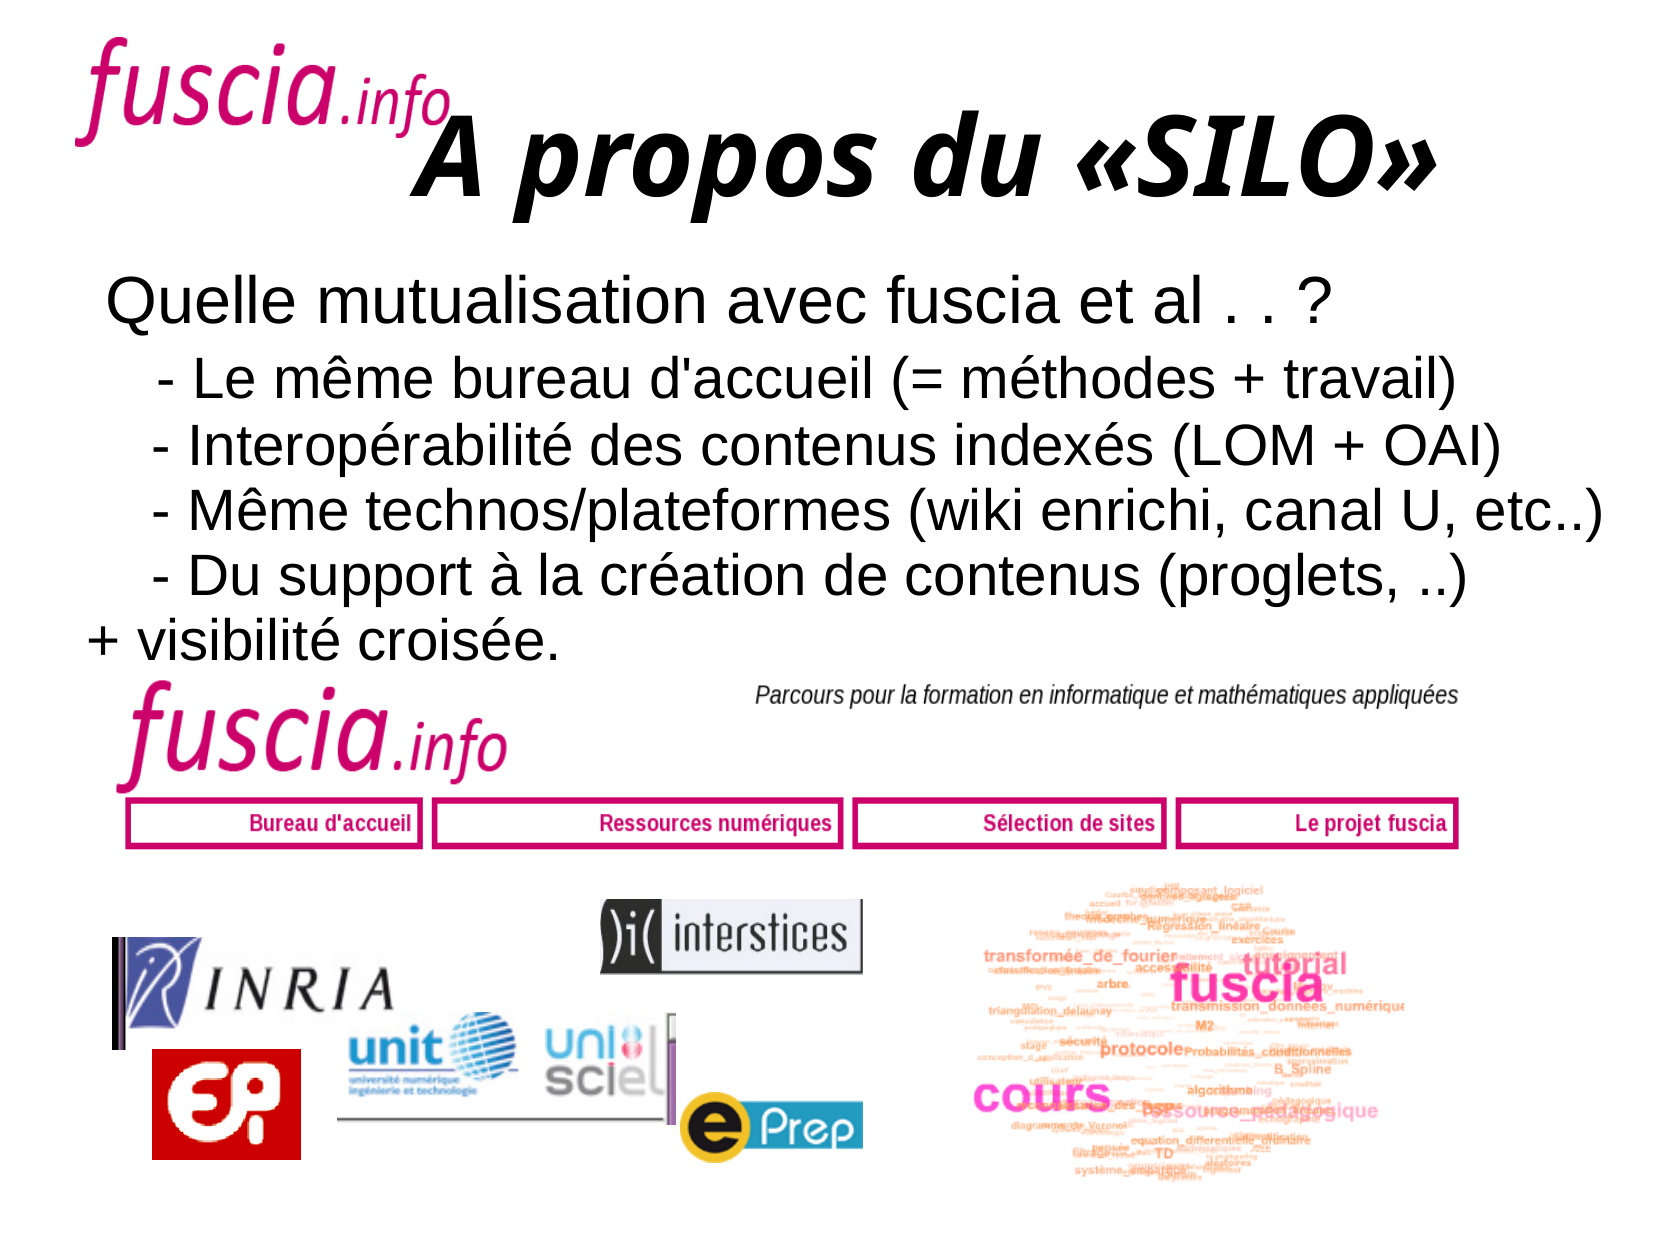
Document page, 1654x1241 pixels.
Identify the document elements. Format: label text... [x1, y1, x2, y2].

picture [680, 1092, 863, 1163]
picture [600, 899, 863, 976]
picture [75, 37, 451, 151]
picture [112, 674, 1471, 865]
picture [964, 870, 1426, 1201]
picture [112, 937, 676, 1160]
subtitle Quelle mutualisation avec fuscia et al . . ? - Le même bureau d'accueil (= méthodes + travail) - Interopérabilité des contenus indexés (LOM + OAI) - Même technos/plateformes (wiki enrichi, canal U, etc..) - Du support à la création de contenus (proglets, ..) + visibilité croisée. [86, 261, 1613, 676]
title A propos du «SILO» [82, 56, 1571, 250]
